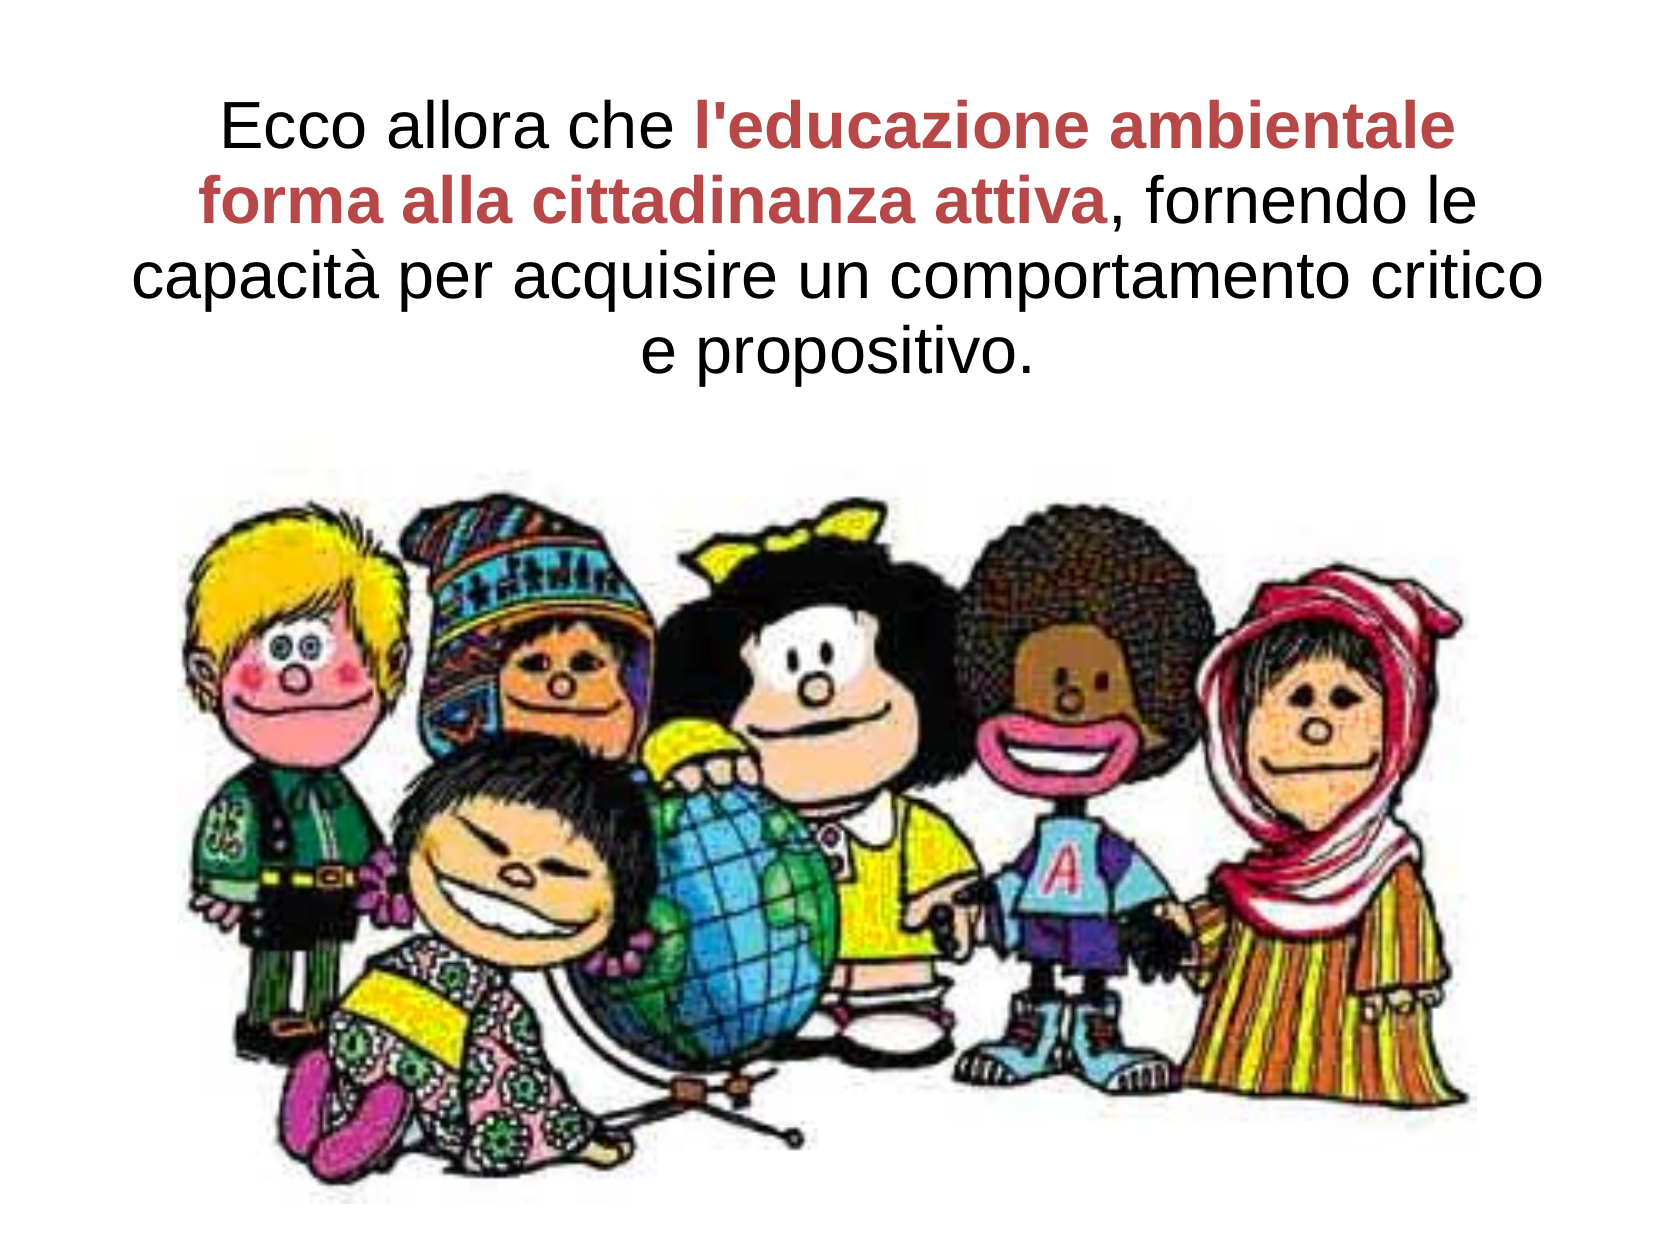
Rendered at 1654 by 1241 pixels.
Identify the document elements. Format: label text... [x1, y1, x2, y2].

picture [177, 442, 1477, 1204]
list Ecco allora che l'educazione ambientale forma alla cittadinanza attiva, fornendo le capacità per acquisire un comportamento critico e propositivo. [59, 88, 1548, 908]
